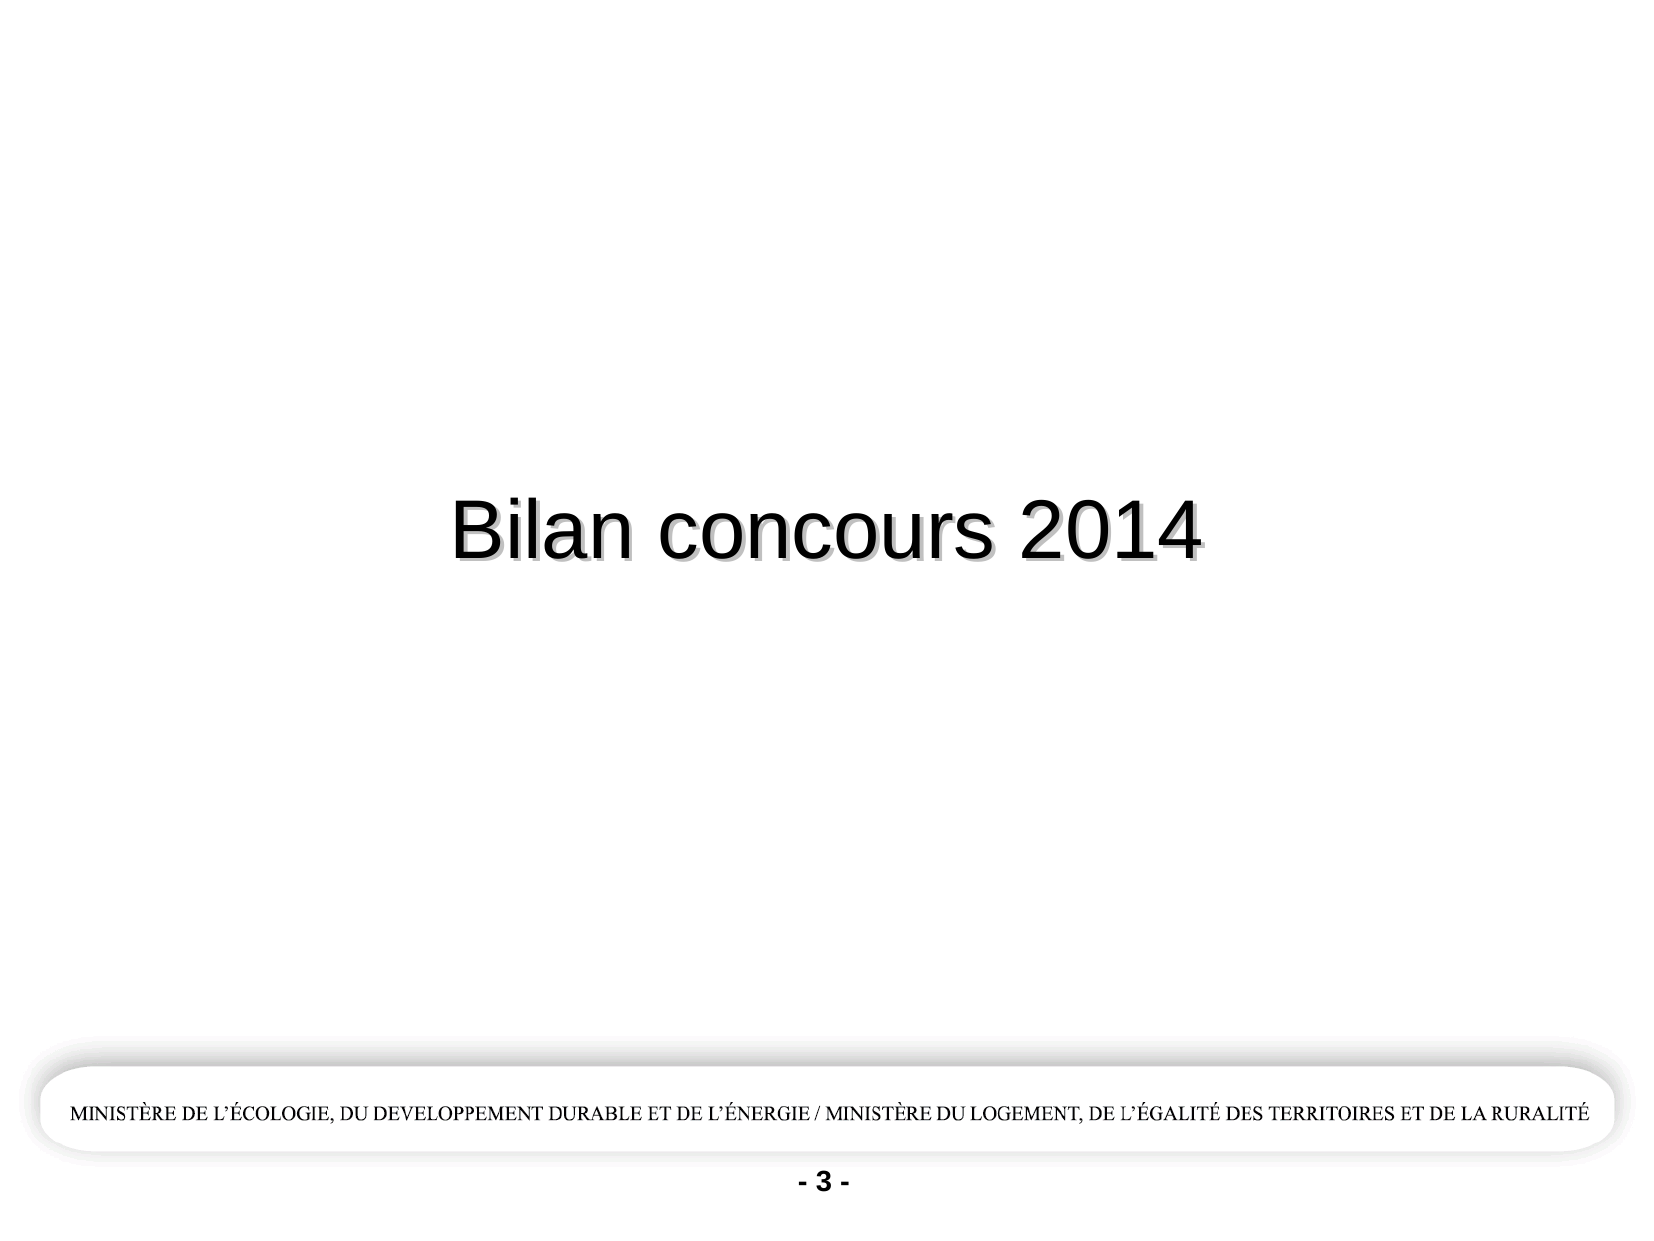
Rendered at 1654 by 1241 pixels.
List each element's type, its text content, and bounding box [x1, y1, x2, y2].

picture [0, 1018, 1654, 1184]
subtitle Bilan concours 2014 [82, 49, 1571, 1010]
